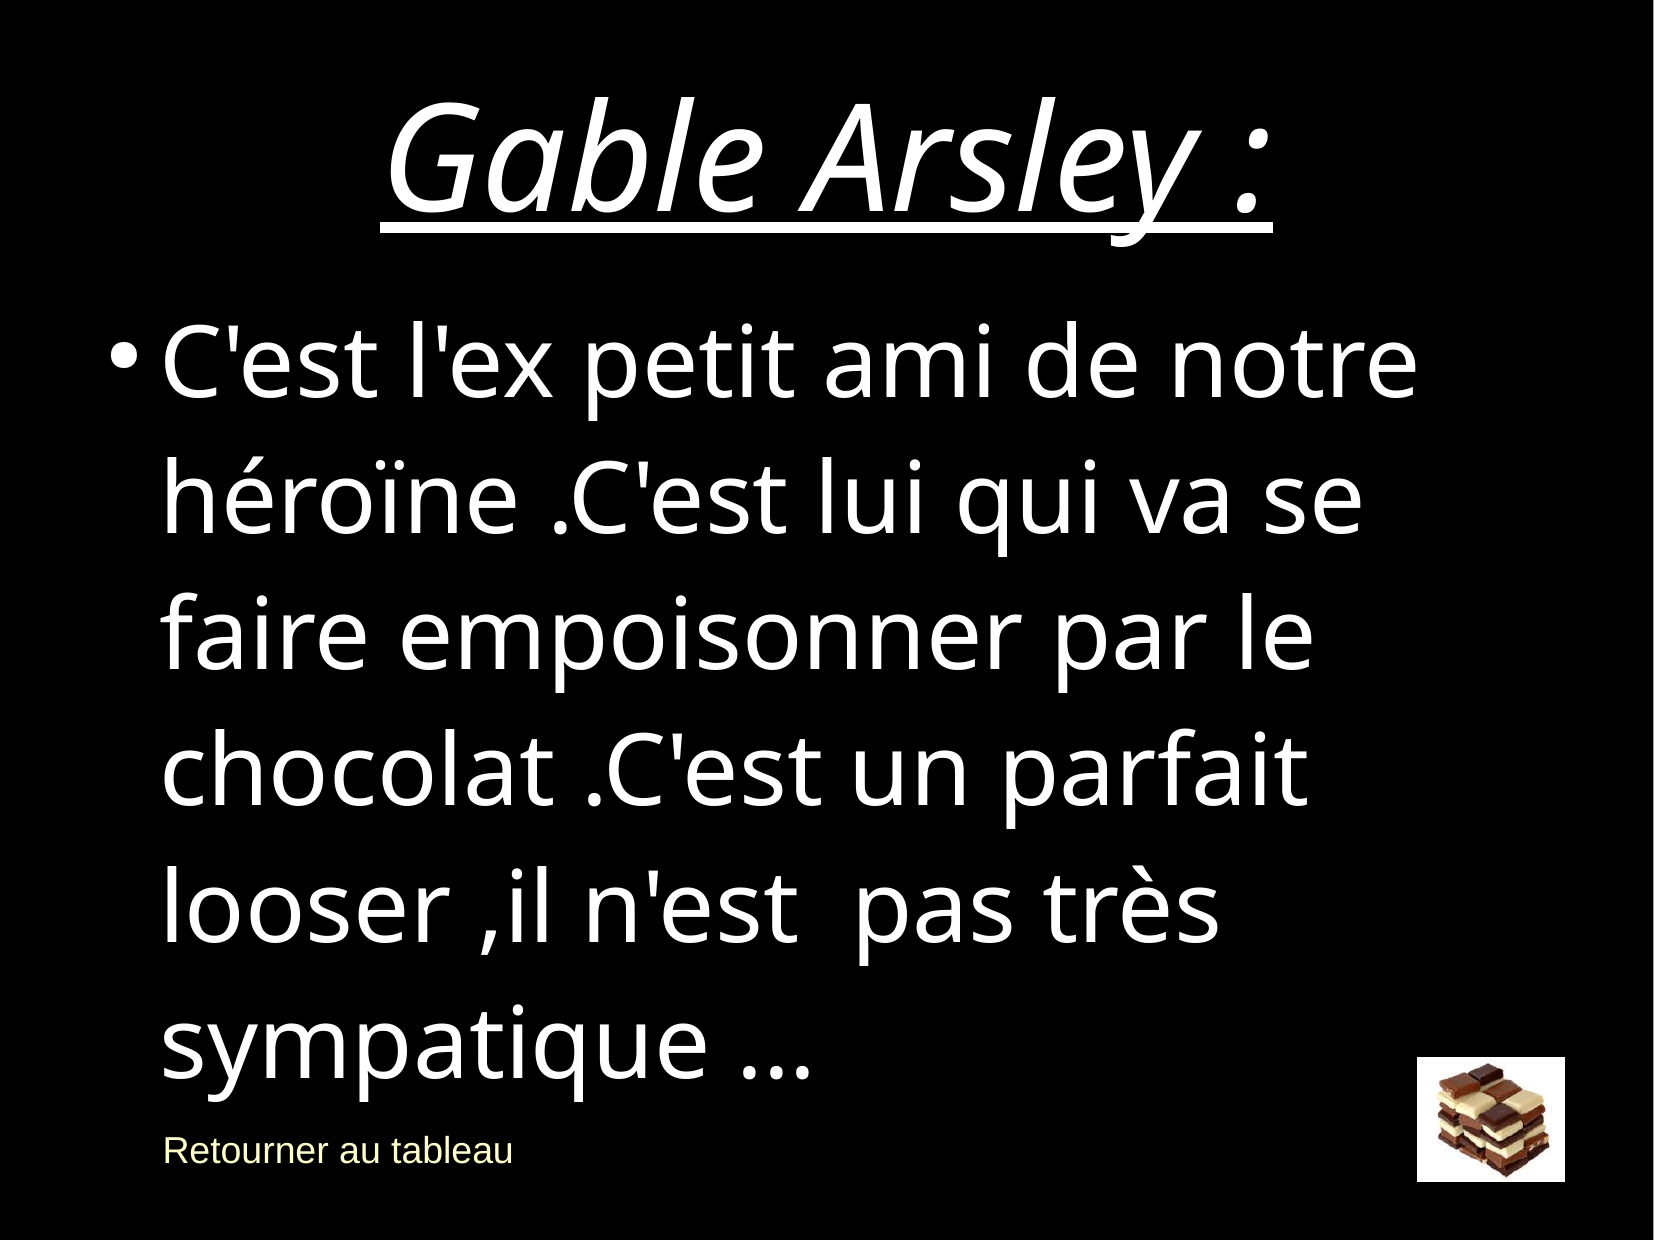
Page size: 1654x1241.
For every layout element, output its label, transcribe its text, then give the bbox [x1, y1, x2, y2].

text_box Retourner au tableau [147, 1122, 739, 1179]
list C'est l'ex petit ami de notre héroïne .C'est lui qui va se faire empoisonner par le chocolat .C'est un parfait looser ,il n'est pas très sympatique ... [88, 290, 1572, 1109]
picture [1417, 1057, 1565, 1182]
title Gable Arsley : [82, 49, 1571, 257]
